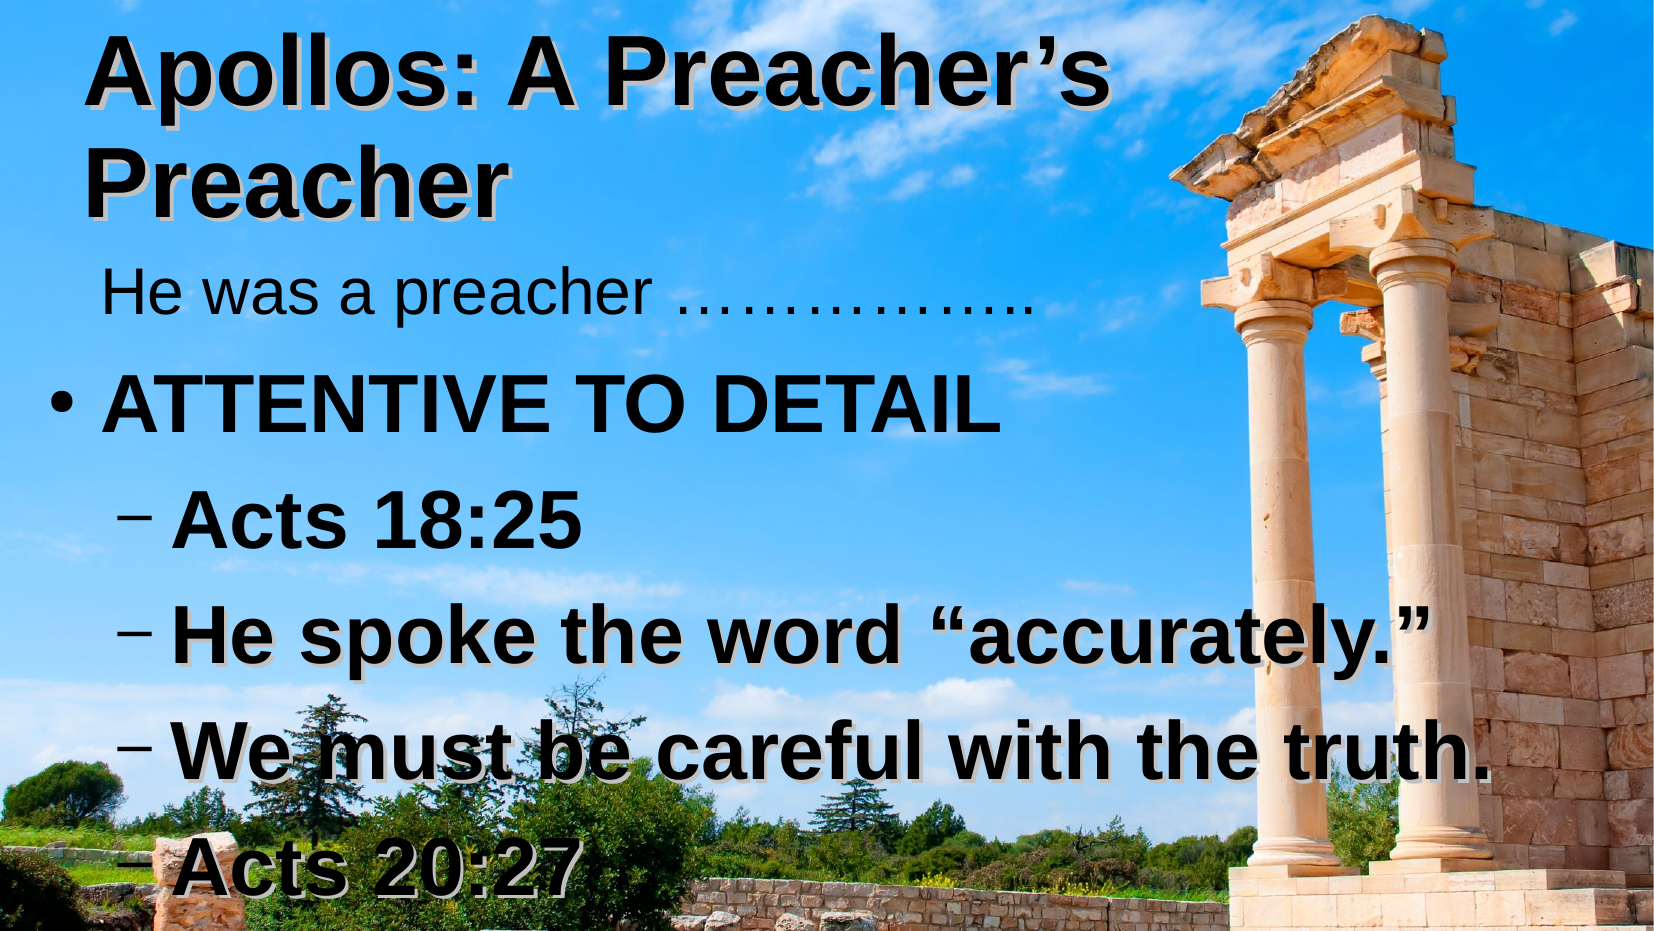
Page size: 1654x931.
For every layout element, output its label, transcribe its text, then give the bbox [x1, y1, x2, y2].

picture [0, 0, 1654, 931]
list He was a preacher …………….. ATTENTIVE TO DETAIL Acts 18:25 He spoke the word “accurately.” We must be careful with the truth. Acts 20:27 [30, 255, 1636, 919]
title Apollos: A Preacher’s Preacher [82, 15, 1571, 239]
